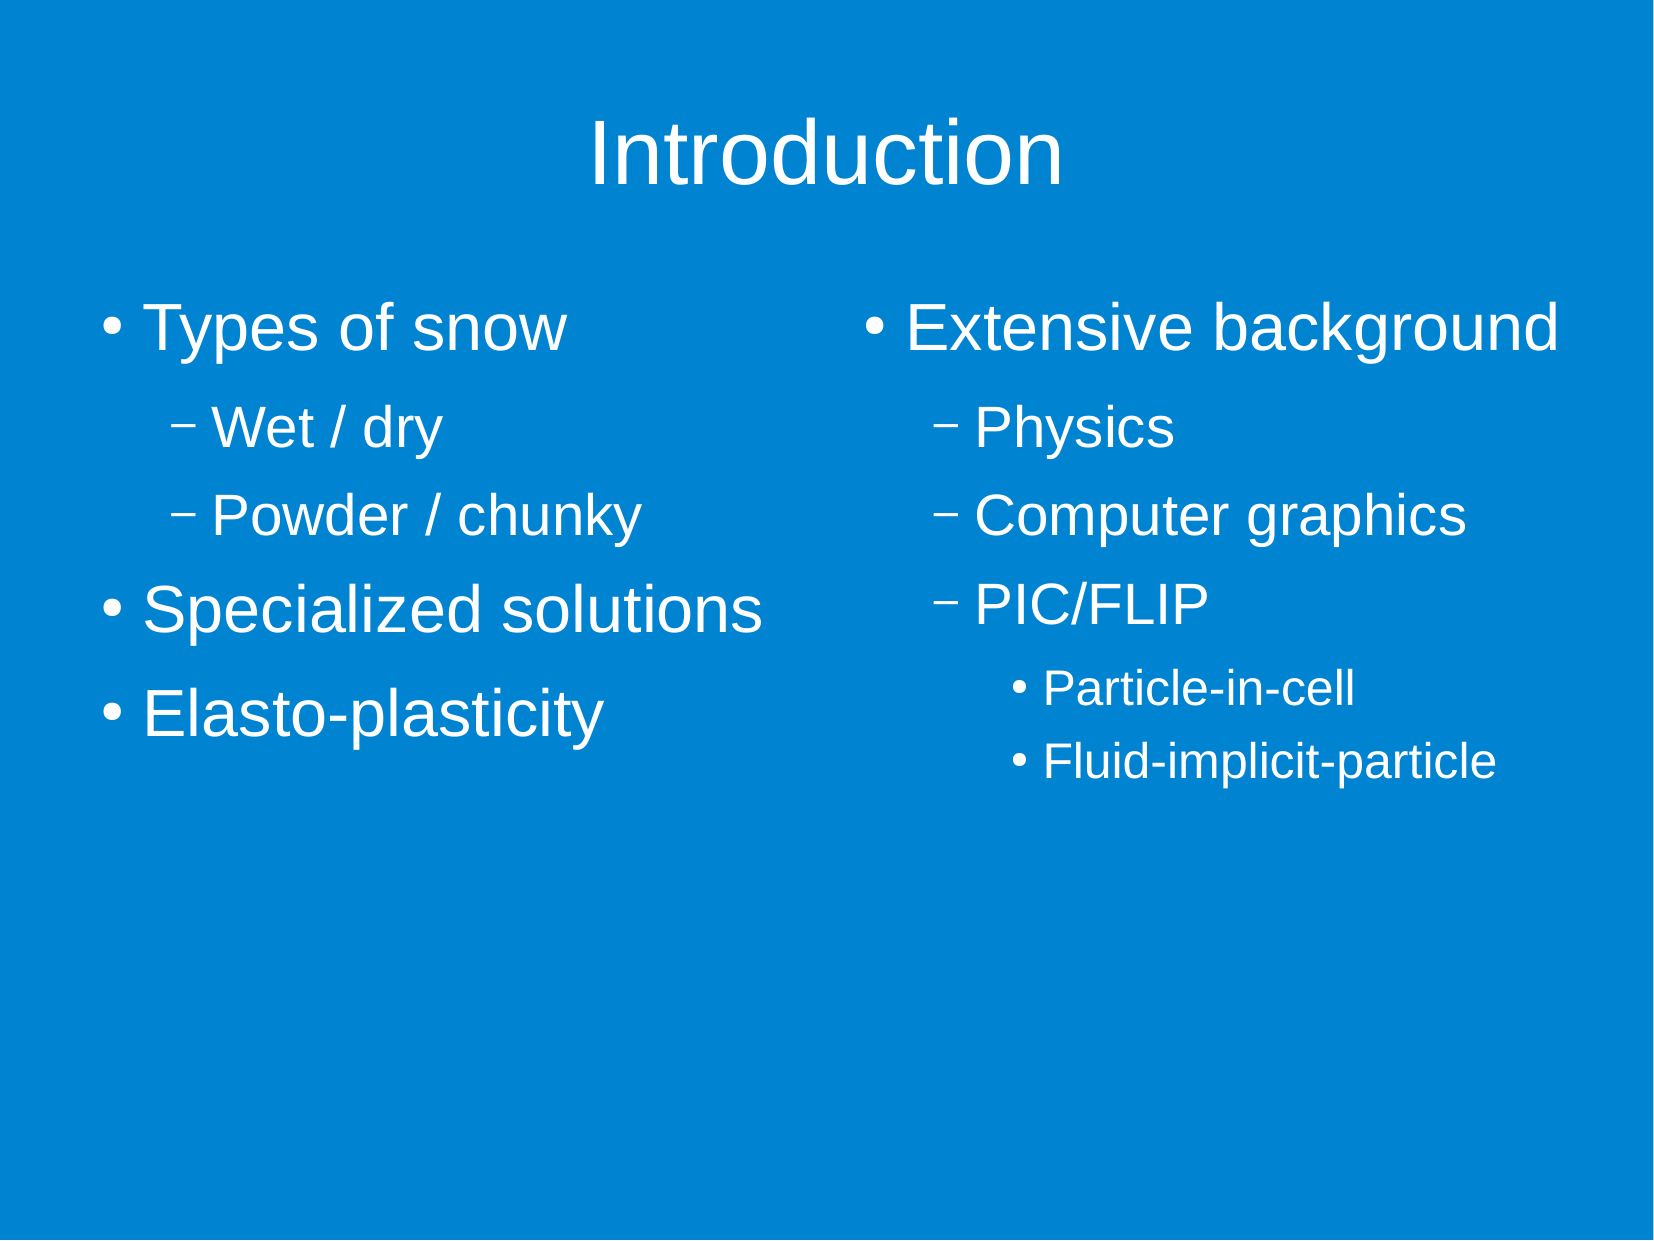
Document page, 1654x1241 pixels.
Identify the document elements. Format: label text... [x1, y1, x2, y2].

title Introduction [82, 49, 1571, 257]
list Extensive background Physics Computer graphics PIC/FLIP Particle-in-cell Fluid-implicit-particle [845, 290, 1572, 1010]
list Types of snow Wet / dry Powder / chunky Specialized solutions Elasto-plasticity [82, 290, 809, 1010]
